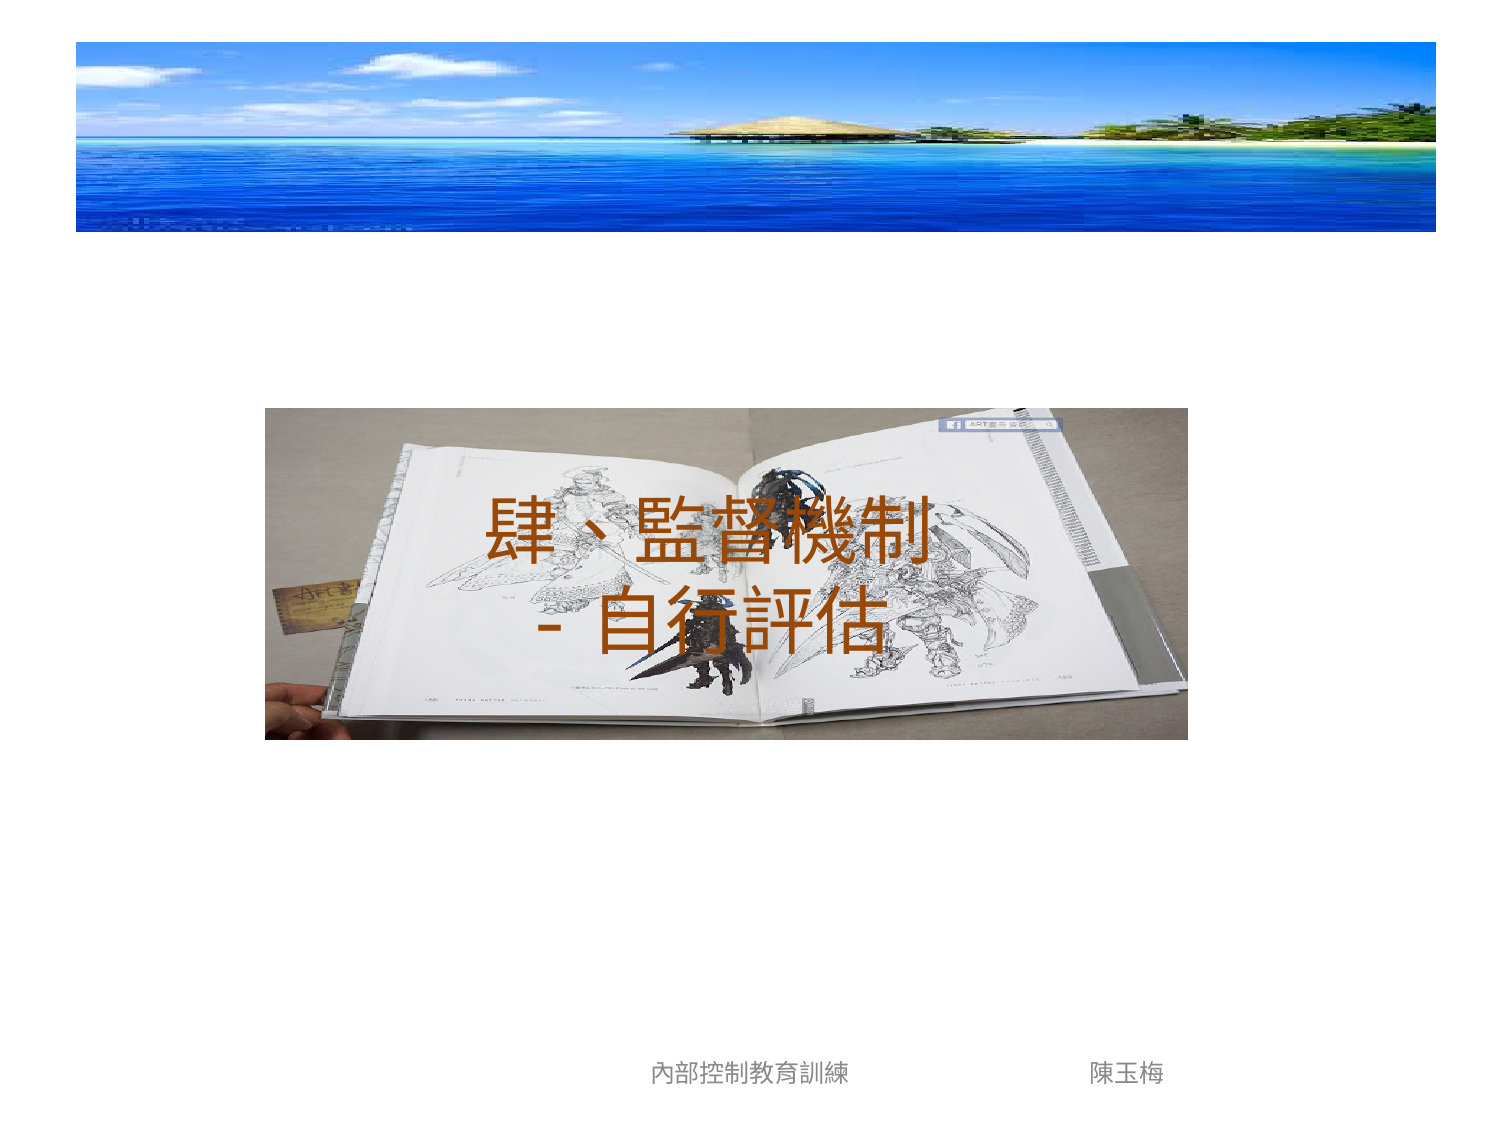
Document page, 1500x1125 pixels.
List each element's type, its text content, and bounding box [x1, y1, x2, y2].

picture [265, 408, 1188, 740]
text_box 內部控制教育訓練 [512, 1042, 988, 1103]
text_box 肆、監督機制 -自行評估 [325, 476, 1092, 671]
text_box 陳玉梅 [1074, 1042, 1426, 1103]
